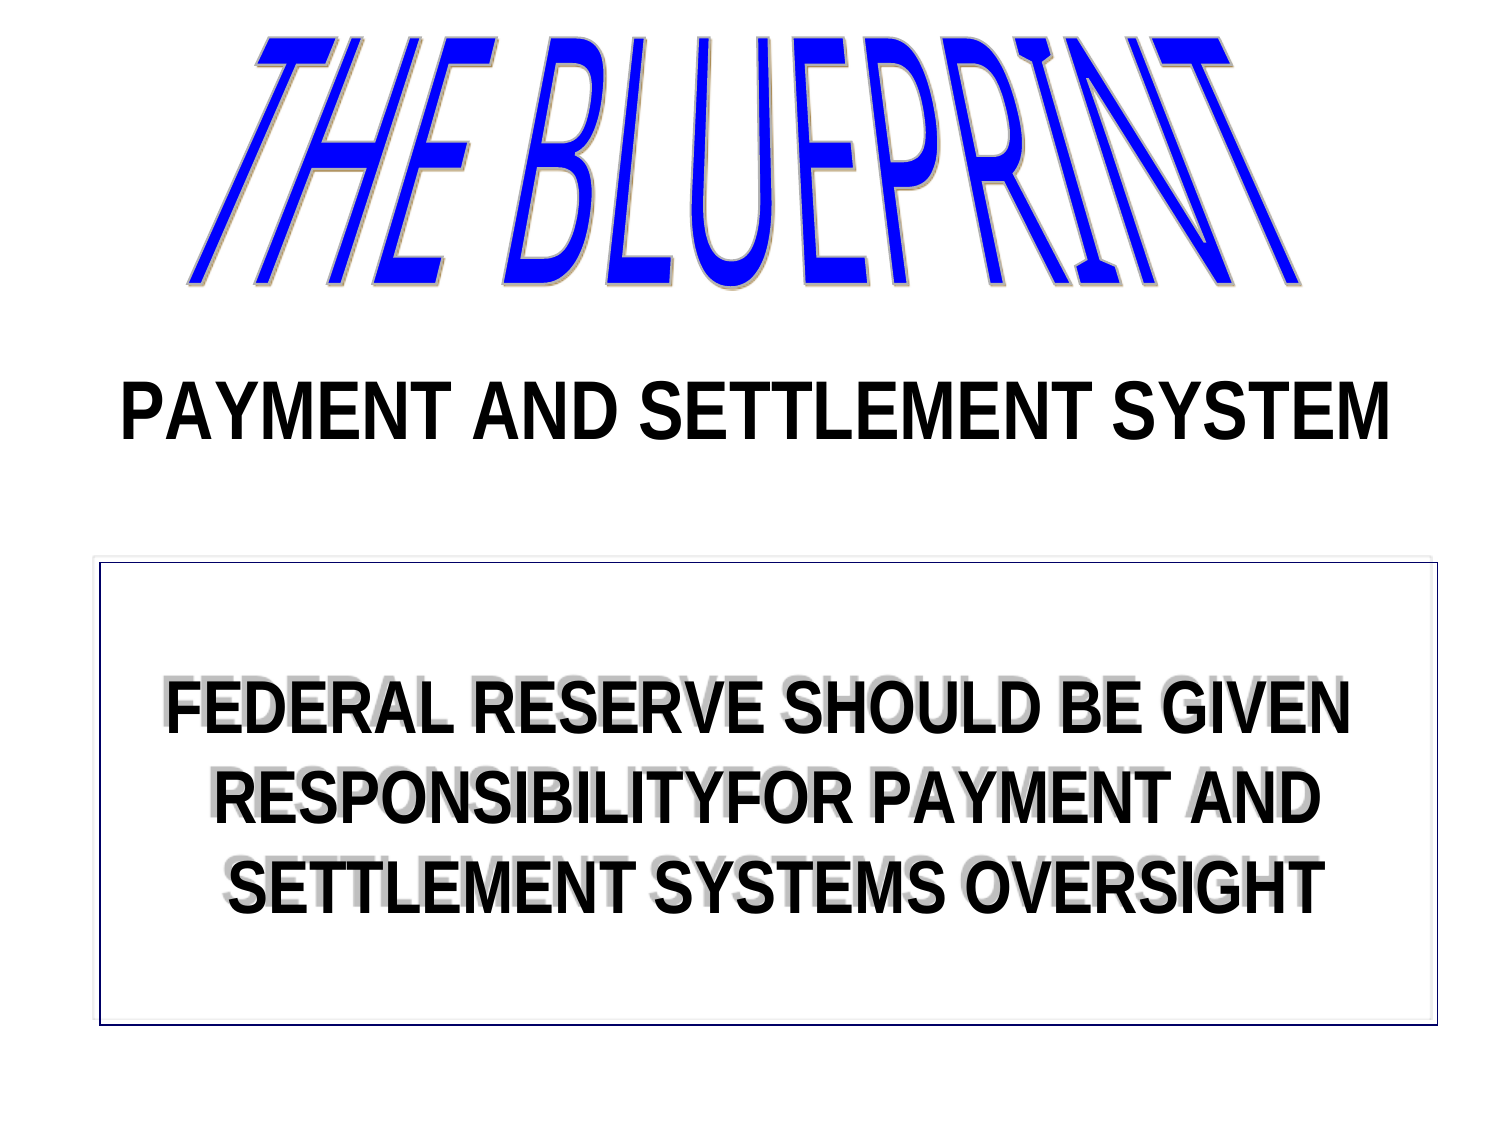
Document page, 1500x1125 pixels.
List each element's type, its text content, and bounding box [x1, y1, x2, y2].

text_box THE BLUEPRINT [254, 37, 421, 284]
text_box THE BLUEPRINT [792, 37, 869, 284]
text_box FEDERAL RESERVE SHOULD BE GIVEN RESPONSIBILITYFOR PAYMENT AND SETTLEMENT SYSTEMS OVERSIGHT [99, 562, 1438, 1026]
text_box PAYMENT AND SETTLEMENT SYSTEM [99, 337, 1413, 475]
text_box THE BLUEPRINT [372, 37, 497, 284]
text_box THE BLUEPRINT [863, 37, 939, 284]
text_box THE BLUEPRINT [1013, 37, 1122, 284]
text_box THE BLUEPRINT [502, 37, 605, 284]
text_box THE BLUEPRINT [941, 37, 1072, 284]
text_box THE BLUEPRINT [187, 37, 338, 284]
text_box THE BLUEPRINT [1064, 37, 1234, 284]
text_box THE BLUEPRINT [606, 37, 672, 284]
text_box THE BLUEPRINT [1150, 37, 1301, 284]
text_box THE BLUEPRINT [690, 37, 773, 288]
